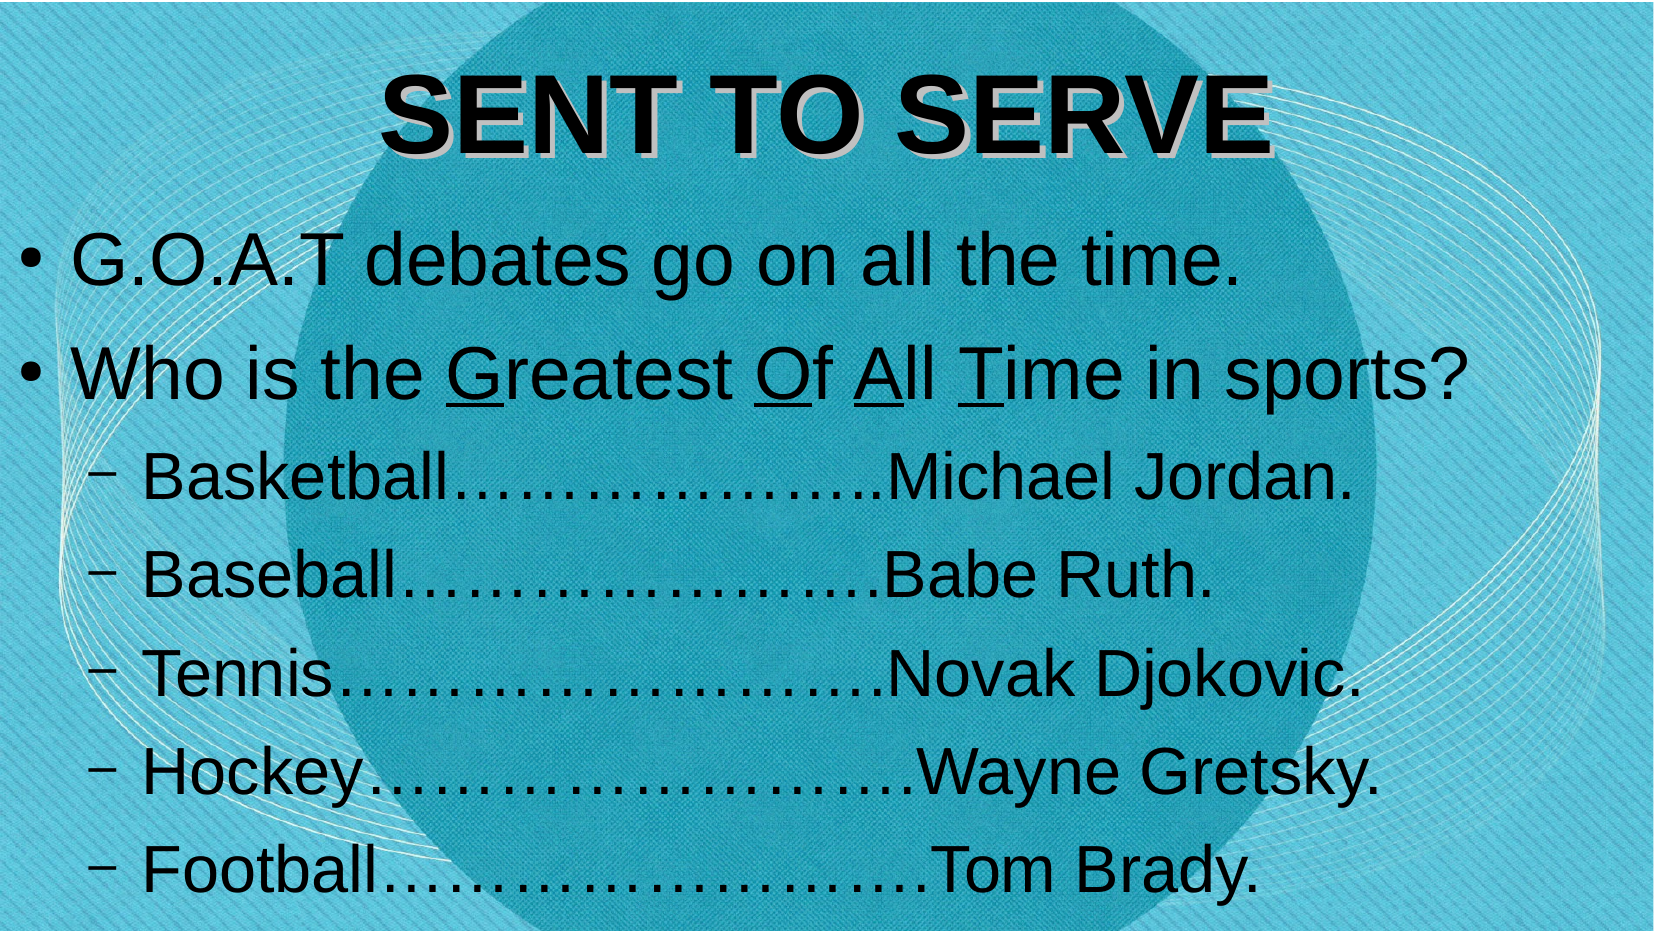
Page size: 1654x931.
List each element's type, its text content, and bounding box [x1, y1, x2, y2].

title SENT TO SERVE [82, 37, 1571, 193]
picture [0, 2, 1654, 931]
list G.O.A.T debates go on all the time. Who is the Greatest Of All Time in sports? Basketball………………..Michael Jordan. Baseball………………….Babe Ruth. Tennis…………………….Novak Djokovic. Hockey…………………….Wayne Gretsky. Football…………………….Tom Brady. [0, 217, 1651, 931]
